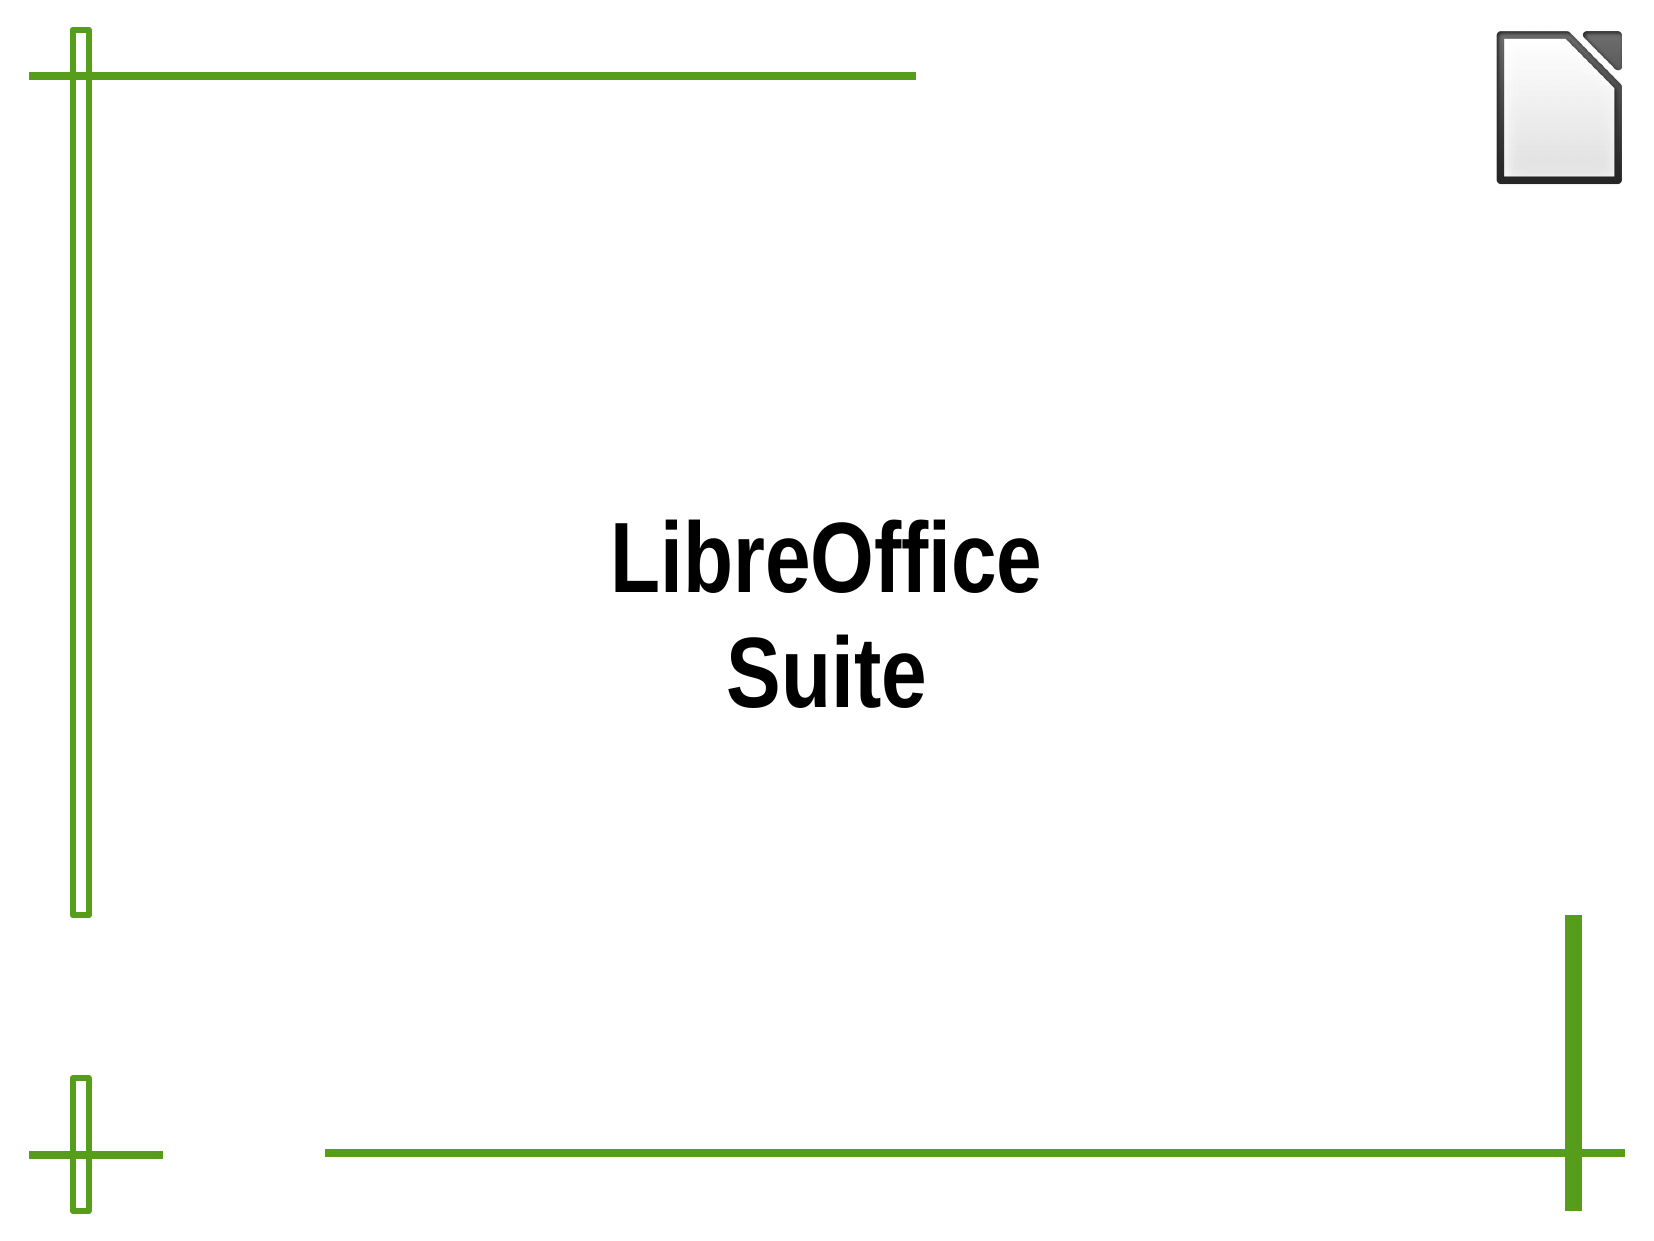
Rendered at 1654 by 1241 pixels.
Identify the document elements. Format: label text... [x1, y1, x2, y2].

subtitle LibreOffice Suite [118, 118, 1536, 1111]
picture [1494, 29, 1624, 186]
